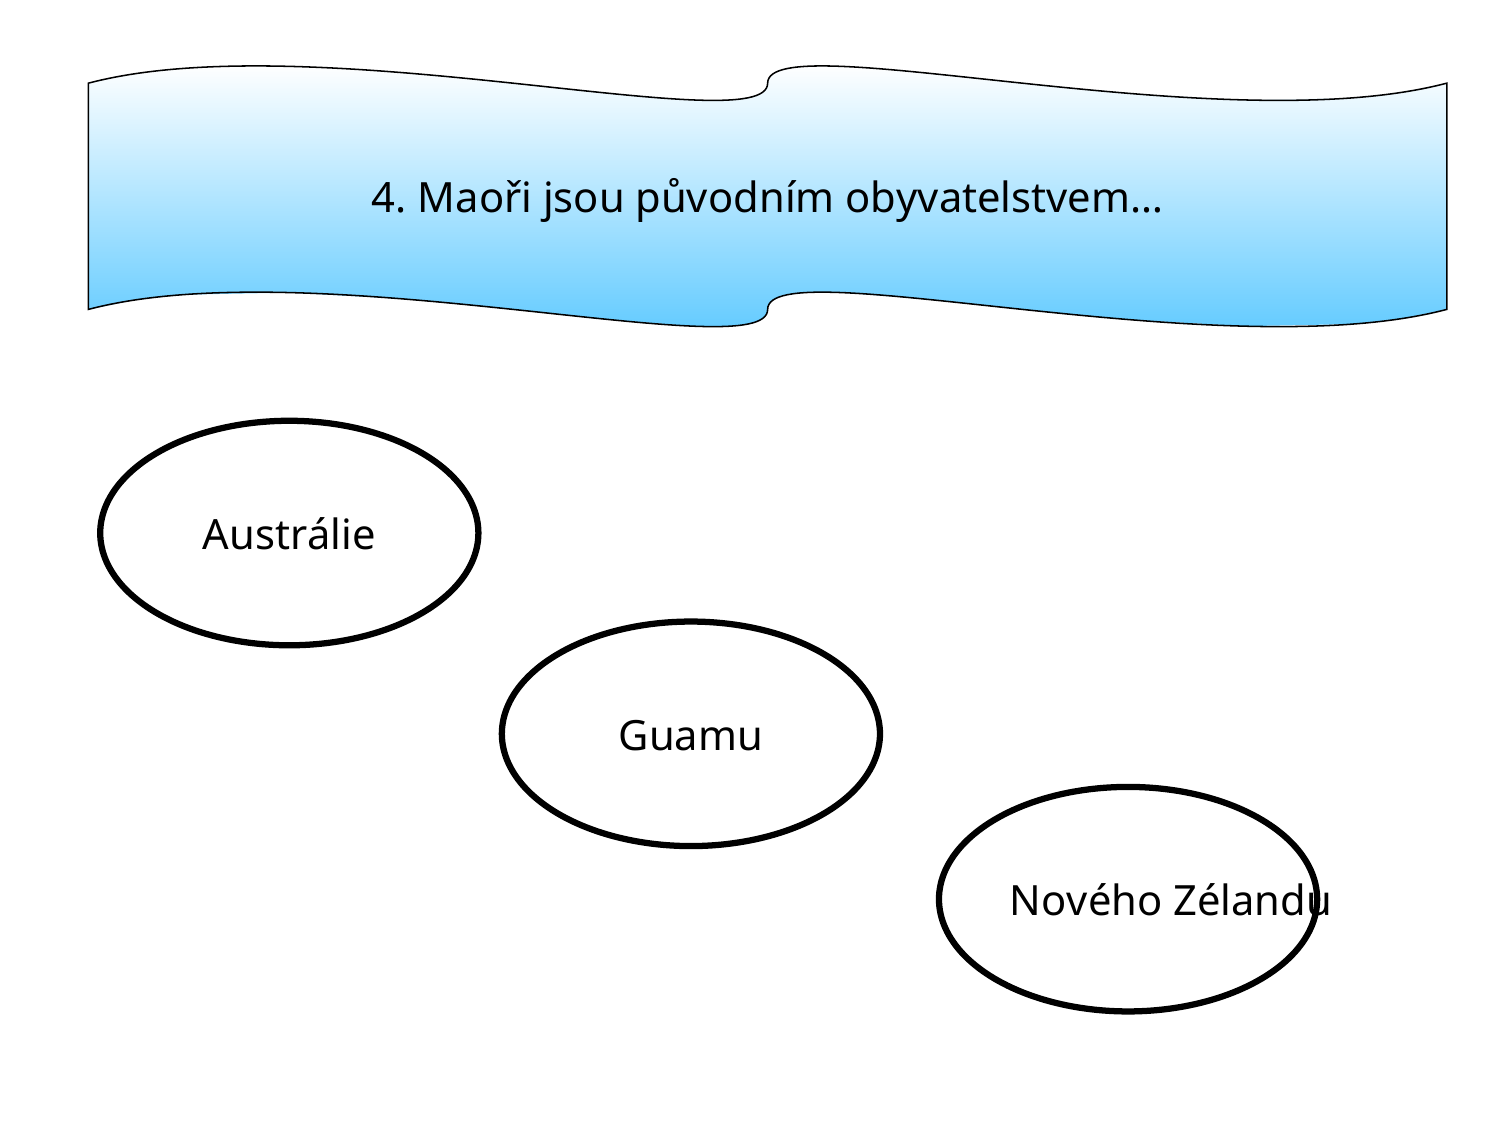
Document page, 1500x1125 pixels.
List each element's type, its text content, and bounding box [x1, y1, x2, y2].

text_box Guamu [501, 621, 880, 847]
text_box Austrálie [100, 420, 479, 646]
text_box Nového Zélandu [938, 786, 1318, 1012]
text_box 4. Maoři jsou původním obyvatelstvem… [88, 65, 1447, 327]
